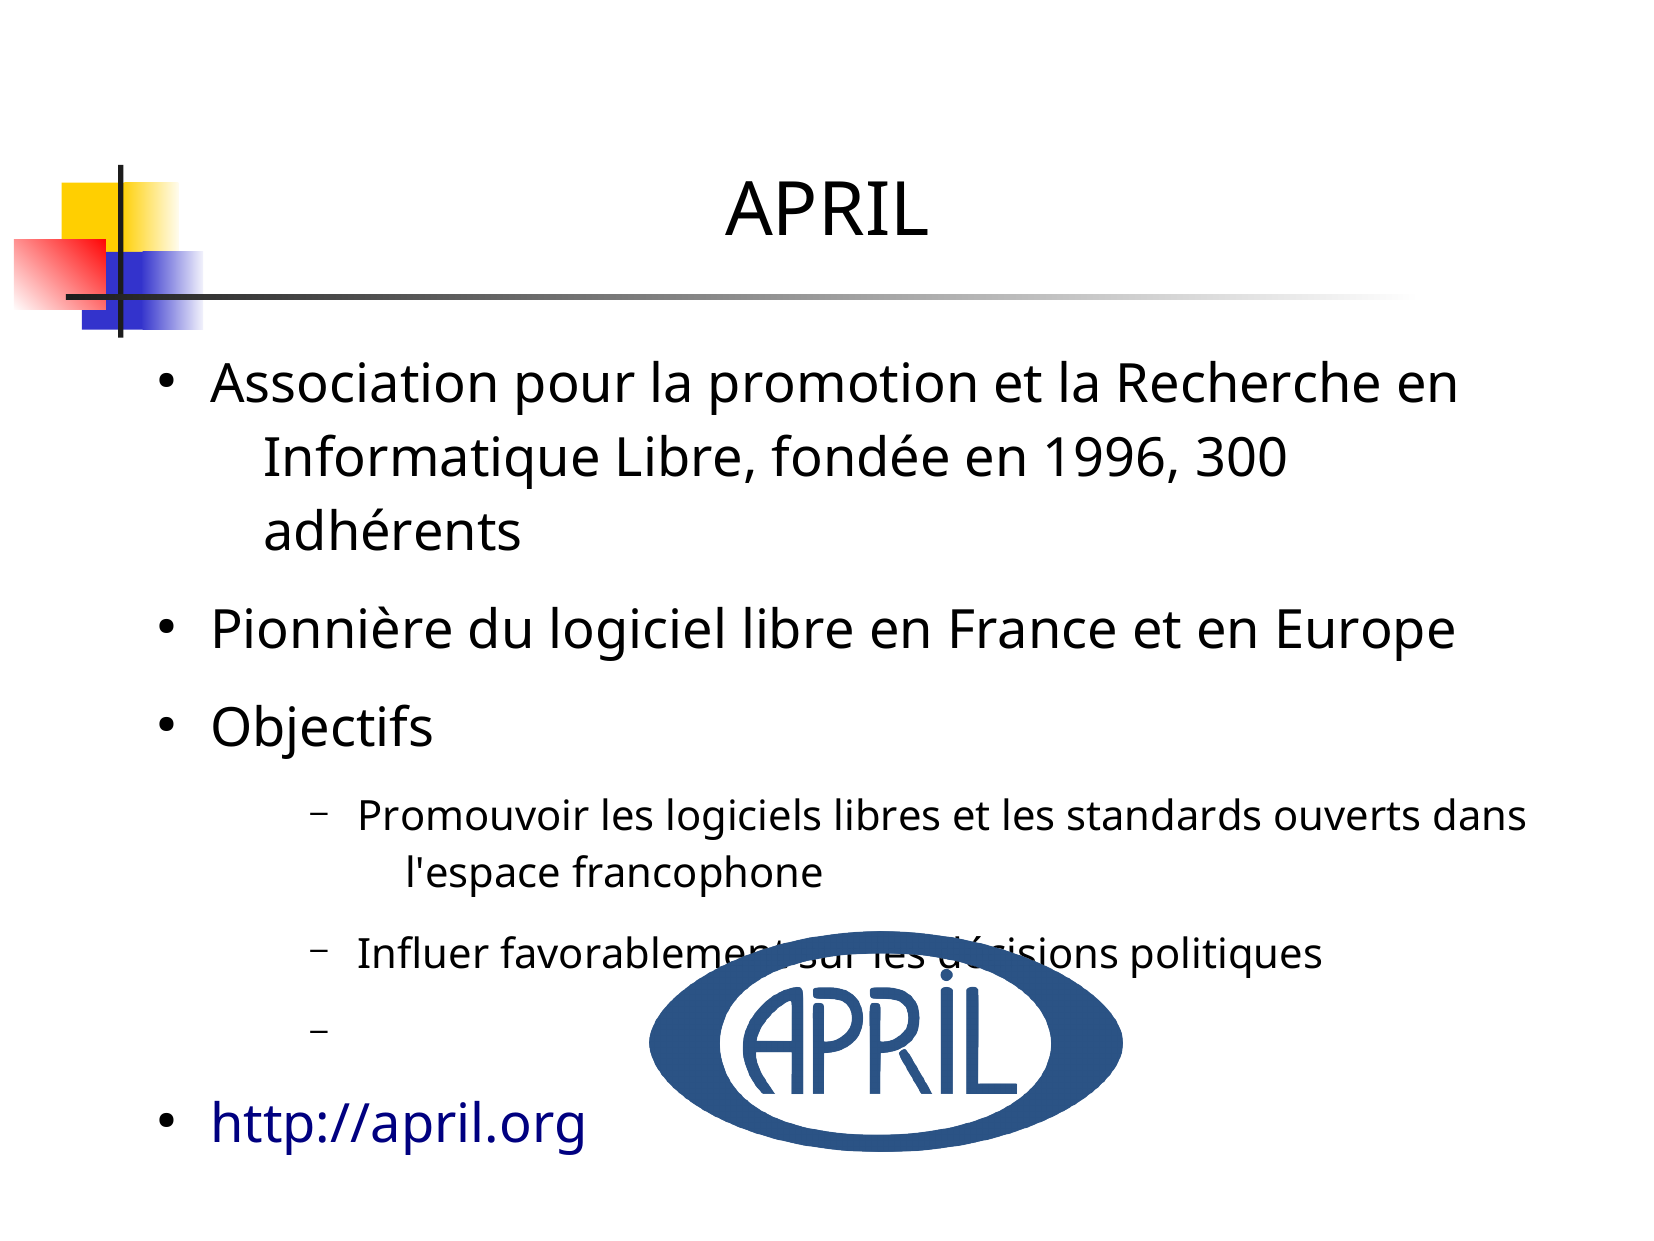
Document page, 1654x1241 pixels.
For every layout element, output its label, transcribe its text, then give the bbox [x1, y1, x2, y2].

picture [649, 931, 1123, 1152]
list Association pour la promotion et la Recherche en Informatique Libre, fondée en 1996, 300 adhérents Pionnière du logiciel libre en France et en Europe Objectifs Promouvoir les logiciels libres et les standards ouverts dans l'espace francophone Influer favorablement sur les décisions politiques http://april.org [121, 344, 1534, 1127]
title APRIL [121, 102, 1534, 311]
